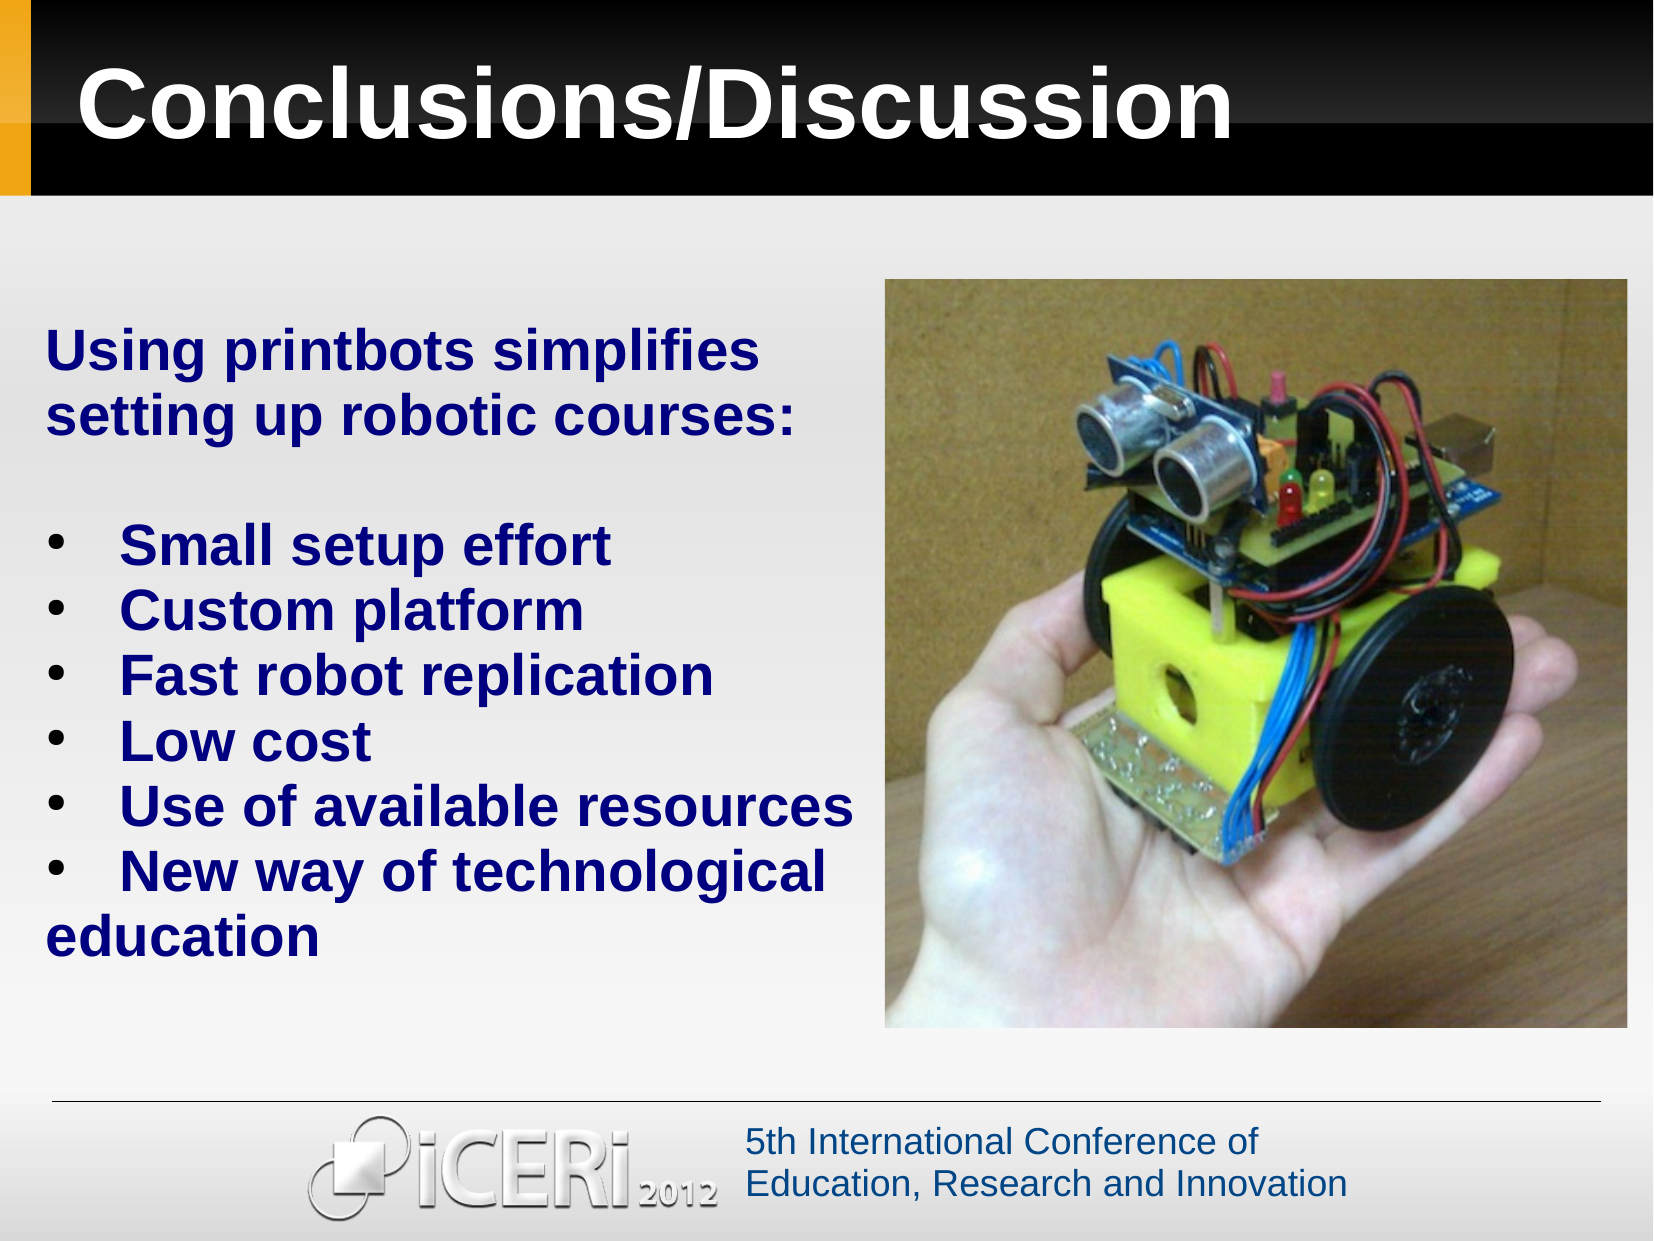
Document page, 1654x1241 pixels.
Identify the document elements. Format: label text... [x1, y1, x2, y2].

title Conclusions/Discussion [76, 0, 1565, 208]
text_box 5th International Conference of Education, Research and Innovation [730, 1109, 1653, 1241]
picture [0, 0, 1654, 1241]
text_box Using printbots simplifies setting up robotic courses: Small setup effort Custom platform Fast robot replication Low cost Use of available resources New way of technological education [31, 304, 884, 995]
